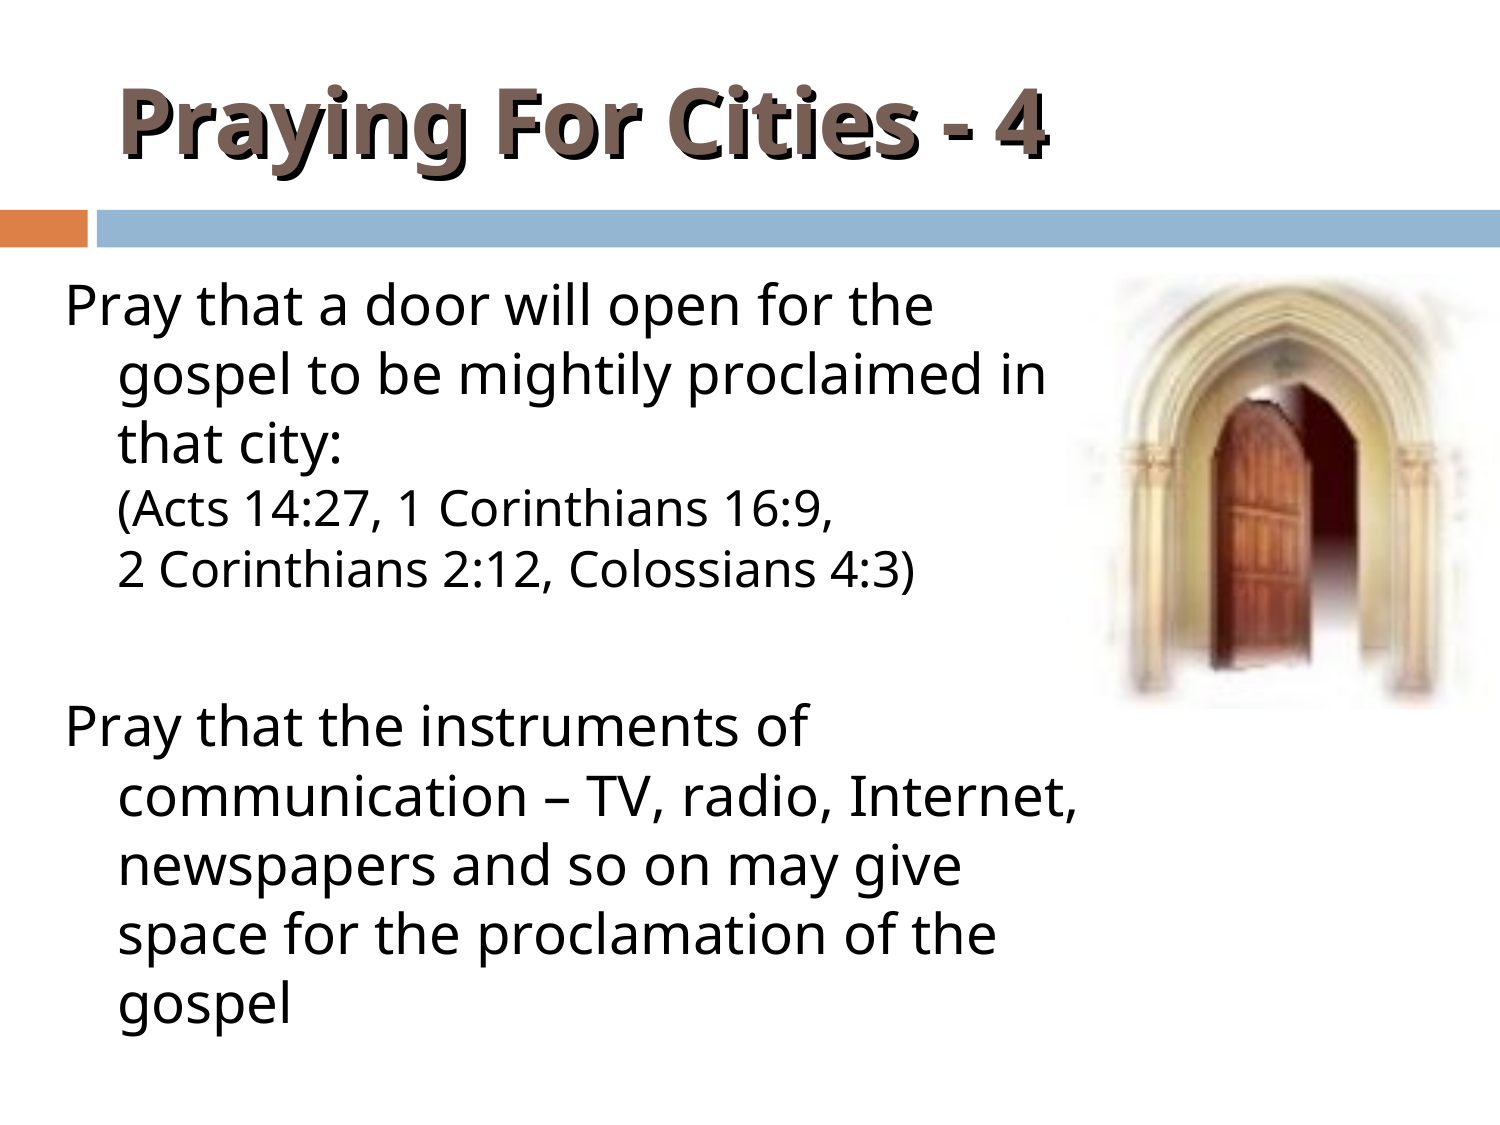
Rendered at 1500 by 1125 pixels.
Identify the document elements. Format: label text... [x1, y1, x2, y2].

picture [1066, 274, 1500, 709]
title Praying For Cities - 4 [100, 37, 1438, 201]
list Pray that a door will open for the gospel to be mightily proclaimed in that city: (Acts 14:27, 1 Corinthians 16:9, 2 Corinthians 2:12, Colossians 4:3) Pray that the instruments of communication – TV, radio, Internet, newspapers and so on may give space for the proclamation of the gospel Pray that the enemies of the gospel will be refuted and silenced [49, 262, 1138, 1101]
